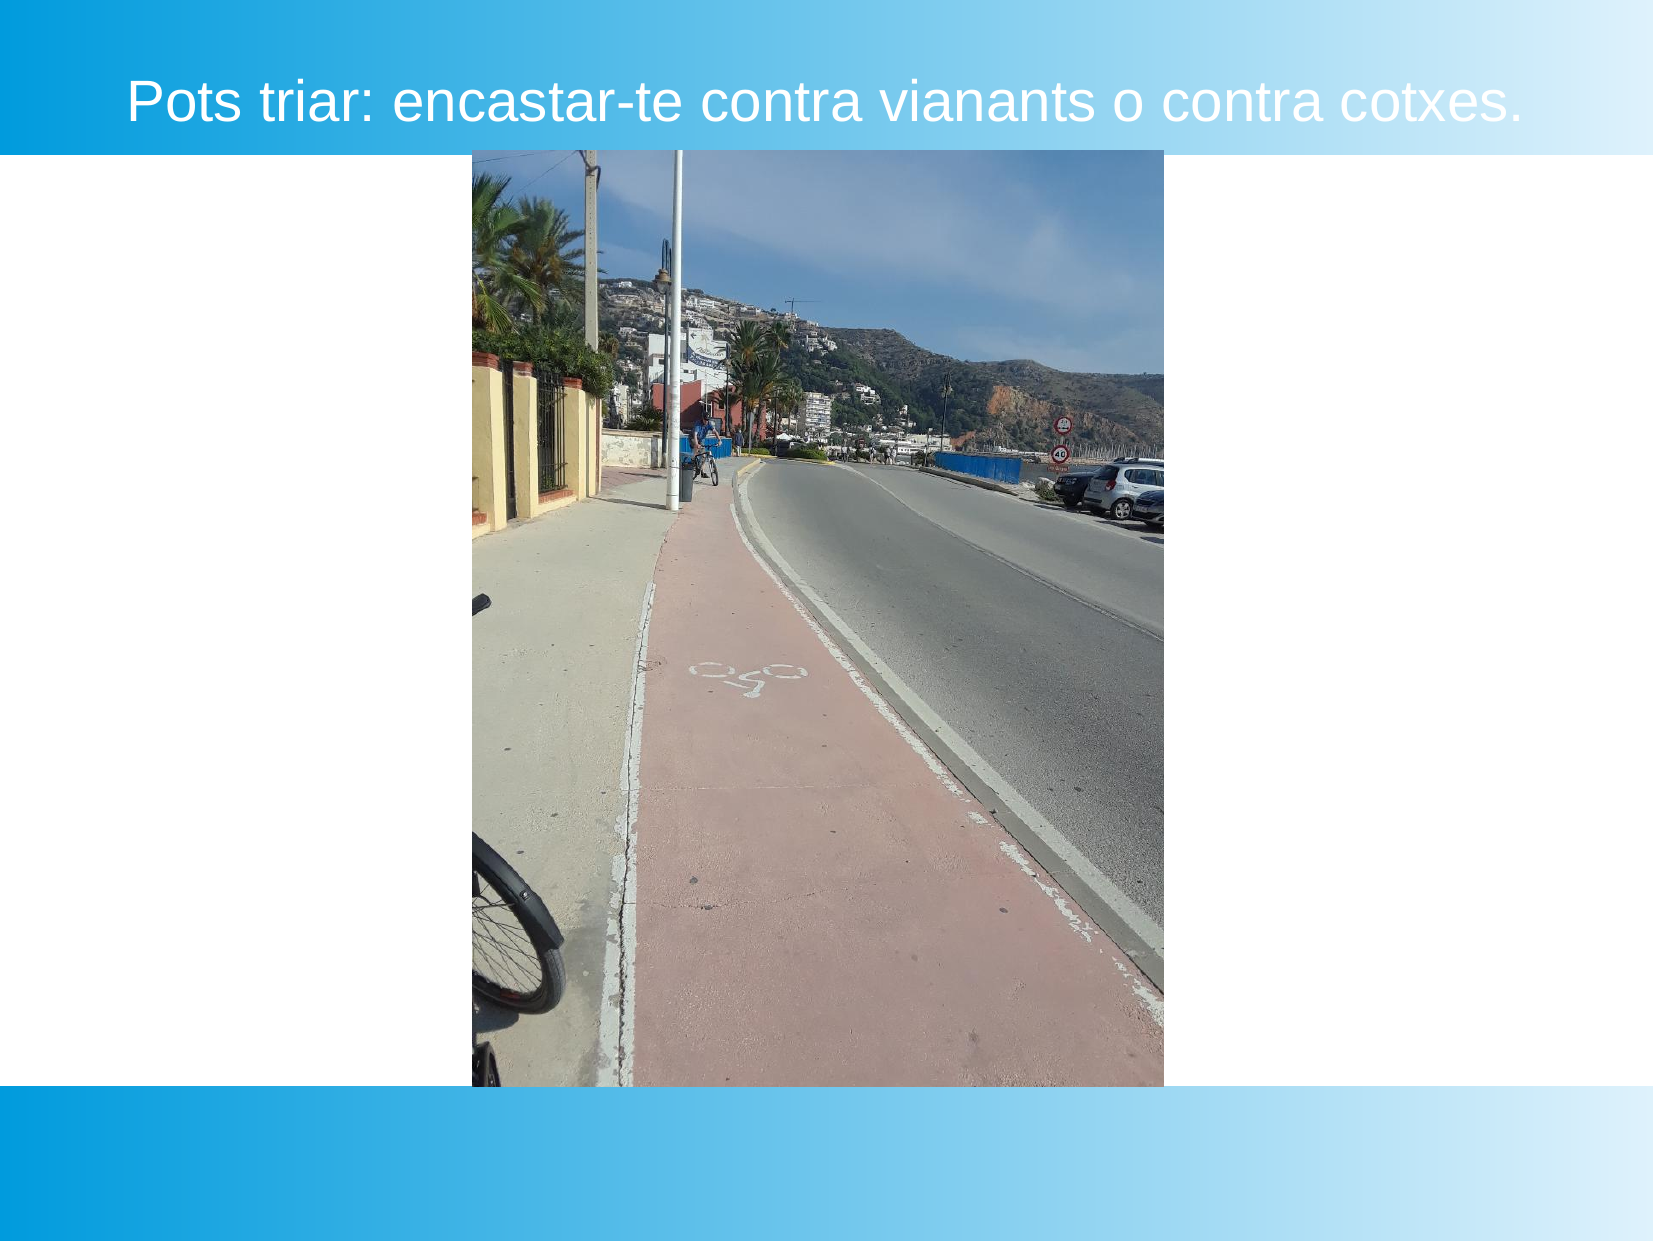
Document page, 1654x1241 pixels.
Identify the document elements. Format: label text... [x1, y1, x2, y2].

title Pots triar: encastar-te contra vianants o contra cotxes. [82, 49, 1571, 155]
picture [472, 150, 1164, 1087]
